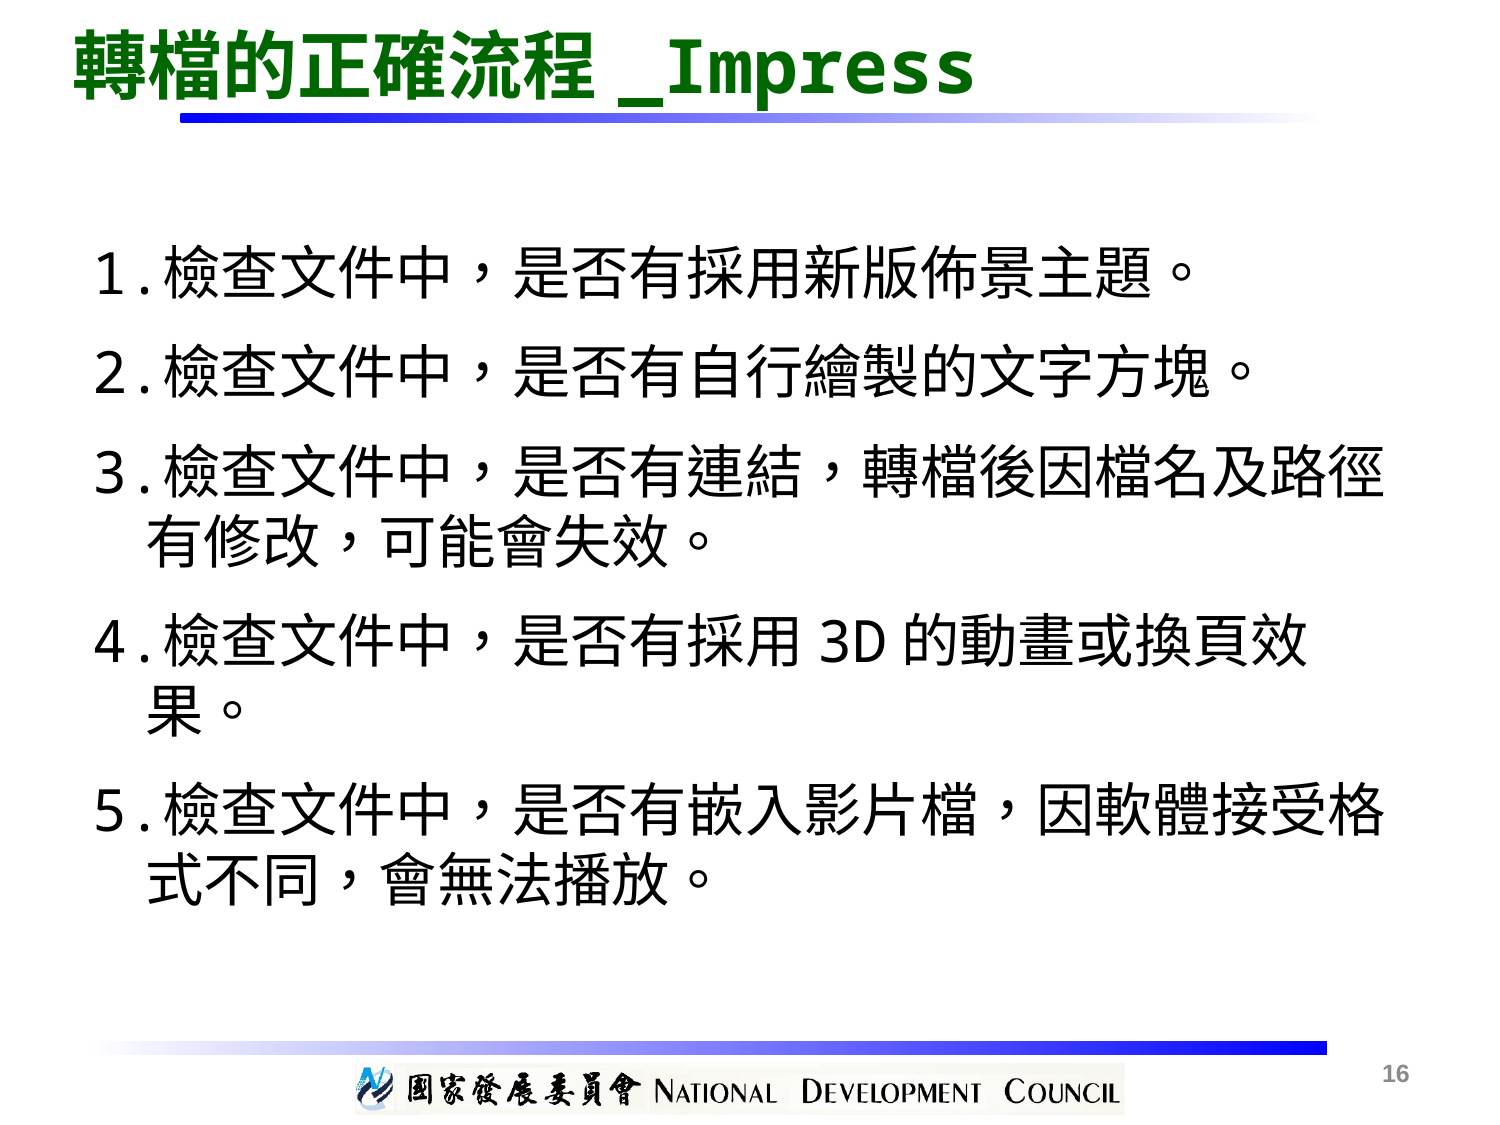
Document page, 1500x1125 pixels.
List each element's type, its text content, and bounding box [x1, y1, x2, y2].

picture [355, 1063, 1125, 1115]
title 轉檔的正確流程_Impress [72, 9, 1423, 119]
list 檢查文件中，是否有採用新版佈景主題。 檢查文件中，是否有自行繪製的文字方塊。 檢查文件中，是否有連結，轉檔後因檔名及路徑有修改，可能會失效。 檢查文件中，是否有採用3D的動畫或換頁效果。 檢查文件中，是否有嵌入影片檔，因軟體接受格式不同，會無法播放。 [75, 236, 1425, 1005]
